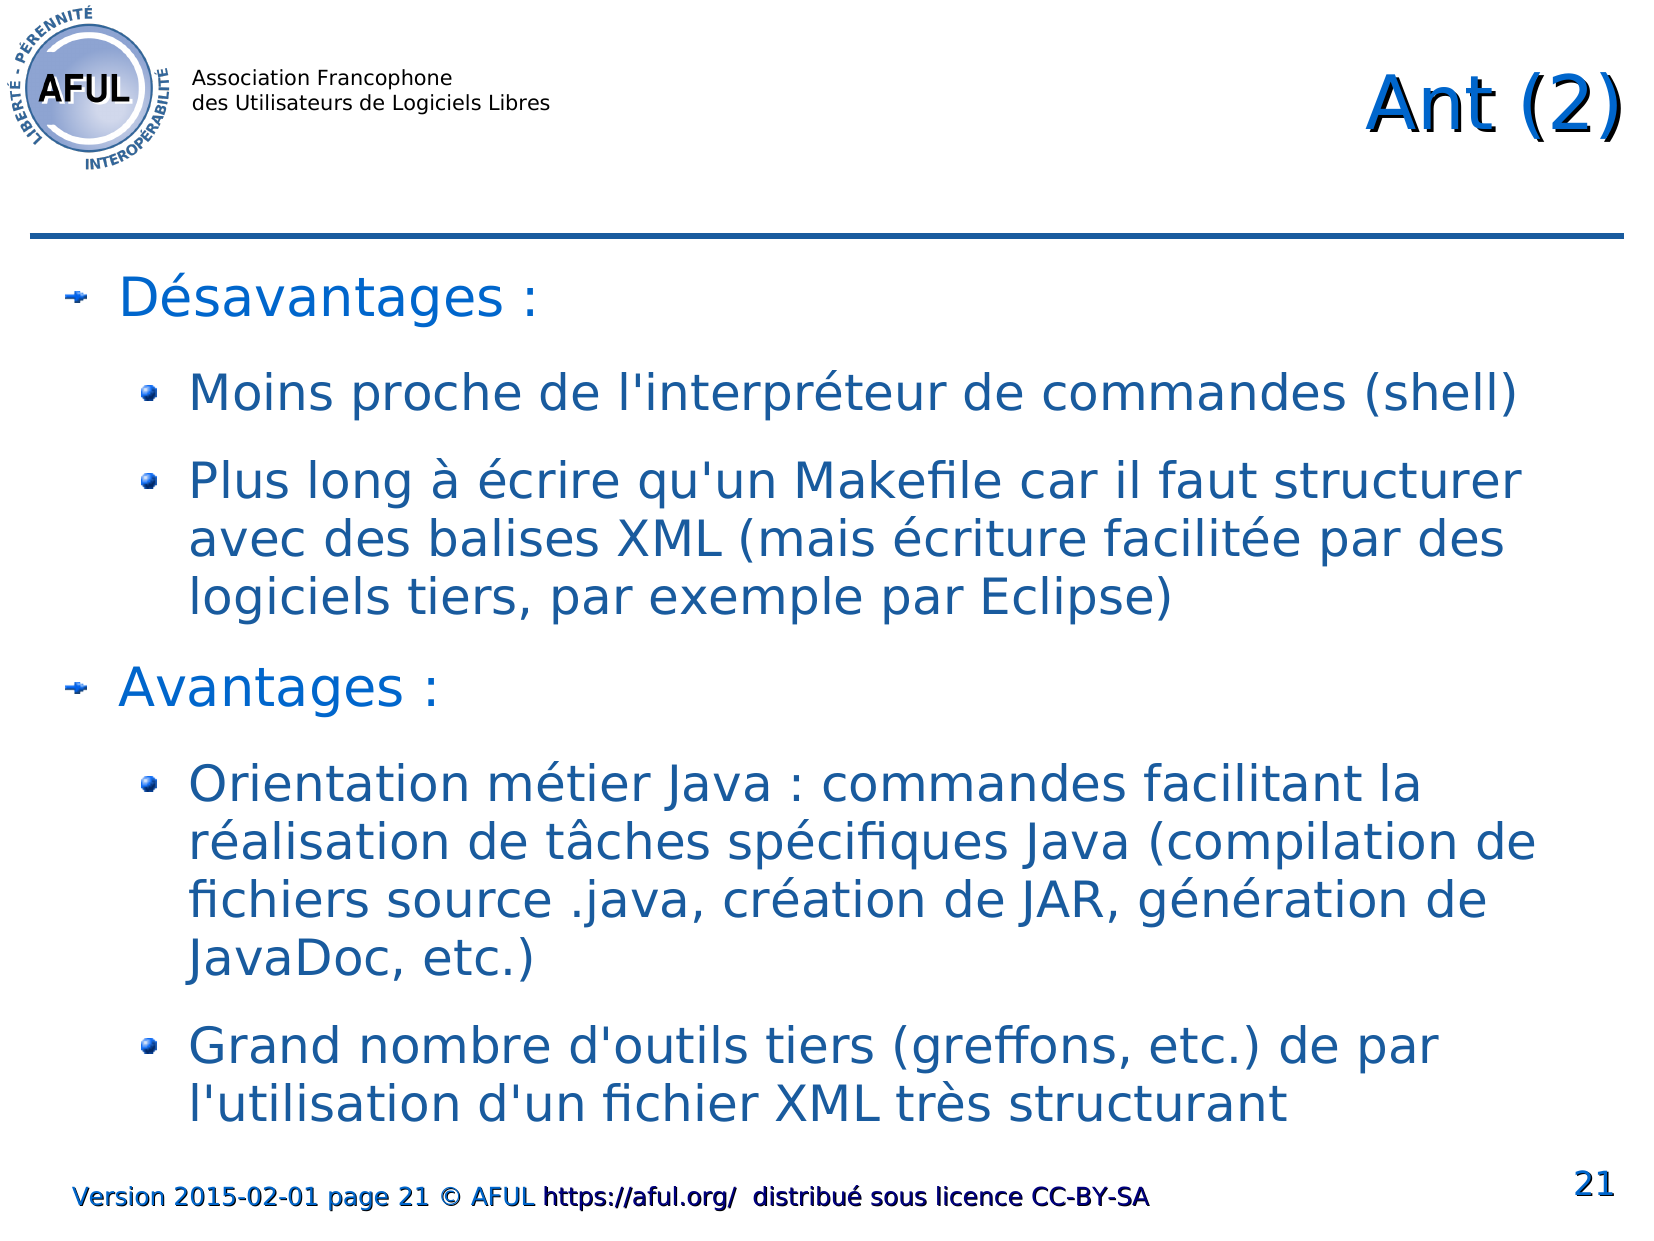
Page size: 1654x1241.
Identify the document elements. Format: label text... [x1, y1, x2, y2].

picture [0, 0, 178, 178]
title Ant (2) [501, 0, 1625, 207]
list Désavantages : Moins proche de l'interpréteur de commandes (shell) Plus long à écrire qu'un Makefile car il faut structurer avec des balises XML (mais écriture facilitée par des logiciels tiers, par exemple par Eclipse) Avantages : Orientation métier Java : commandes facilitant la réalisation de tâches spécifiques Java (compilation de fichiers source .java, création de JAR, génération de JavaDoc, etc.) Grand nombre d'outils tiers (greffons, etc.) de par l'utilisation d'un fichier XML très structurant [47, 265, 1595, 1196]
